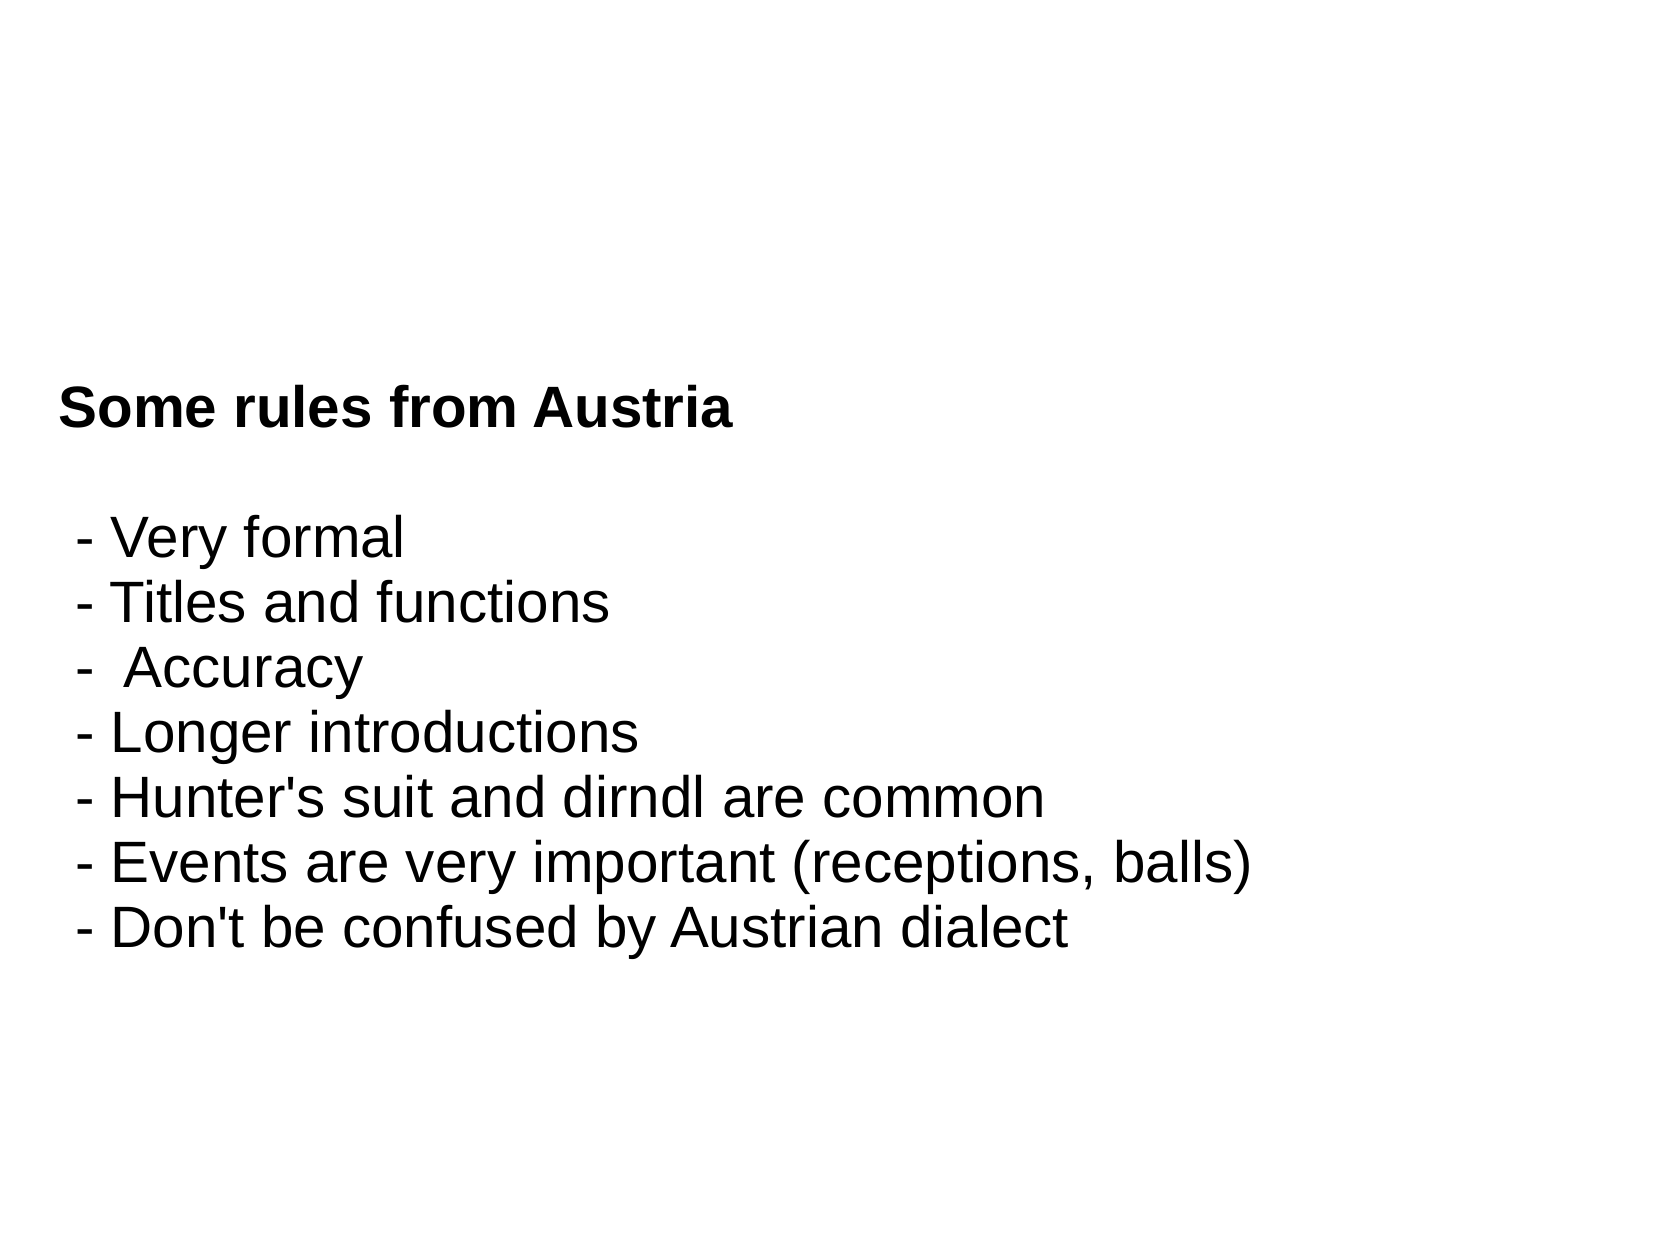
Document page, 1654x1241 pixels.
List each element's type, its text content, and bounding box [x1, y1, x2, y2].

title Some rules from Austria - Very formal - Titles and functions - Accuracy - Longer introductions - Hunter's suit and dirndl are common - Events are very important (receptions, balls) - Don't be confused by Austrian dialect [59, 374, 1625, 960]
